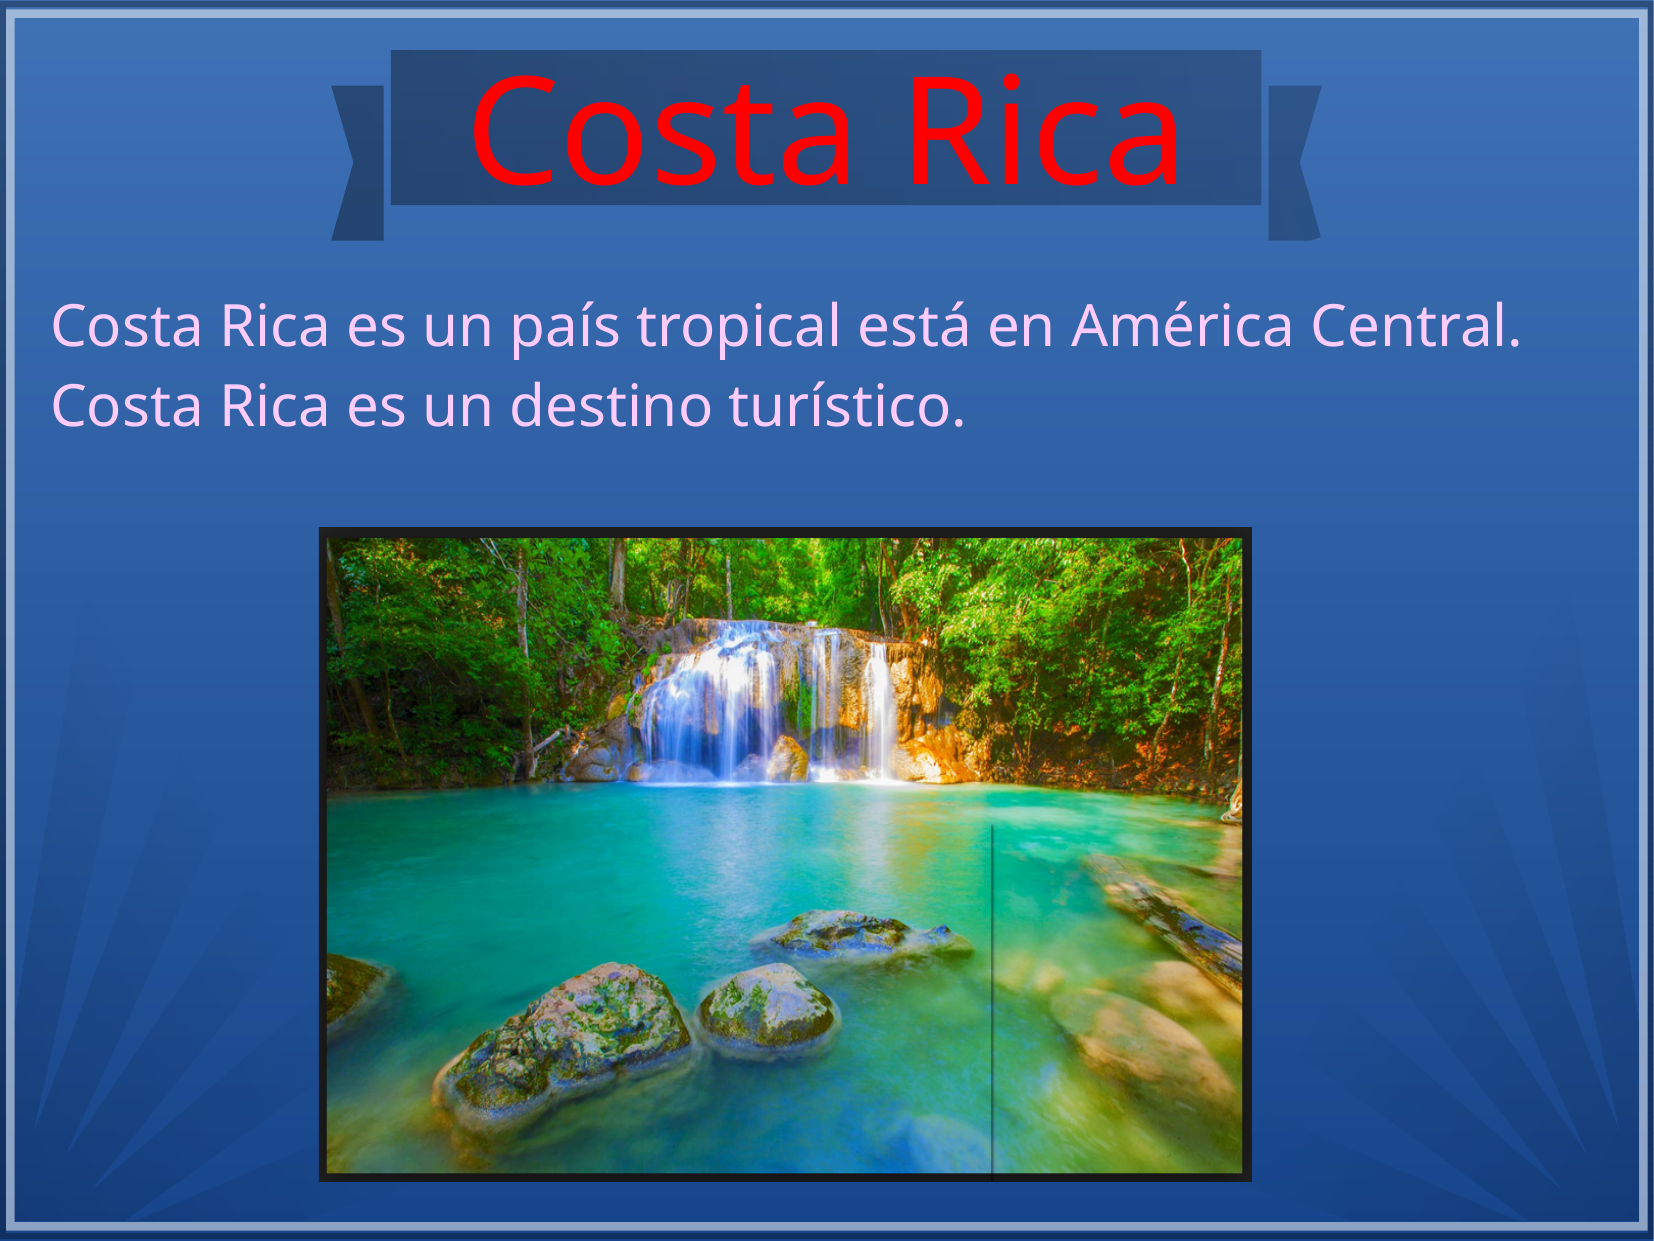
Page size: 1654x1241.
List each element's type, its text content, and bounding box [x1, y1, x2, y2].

picture [318, 527, 1252, 1182]
text_box Costa Rica es un país tropical está en América Central. Costa Rica es un destino turístico. [35, 277, 1607, 473]
title Costa Rica [389, 34, 1264, 218]
